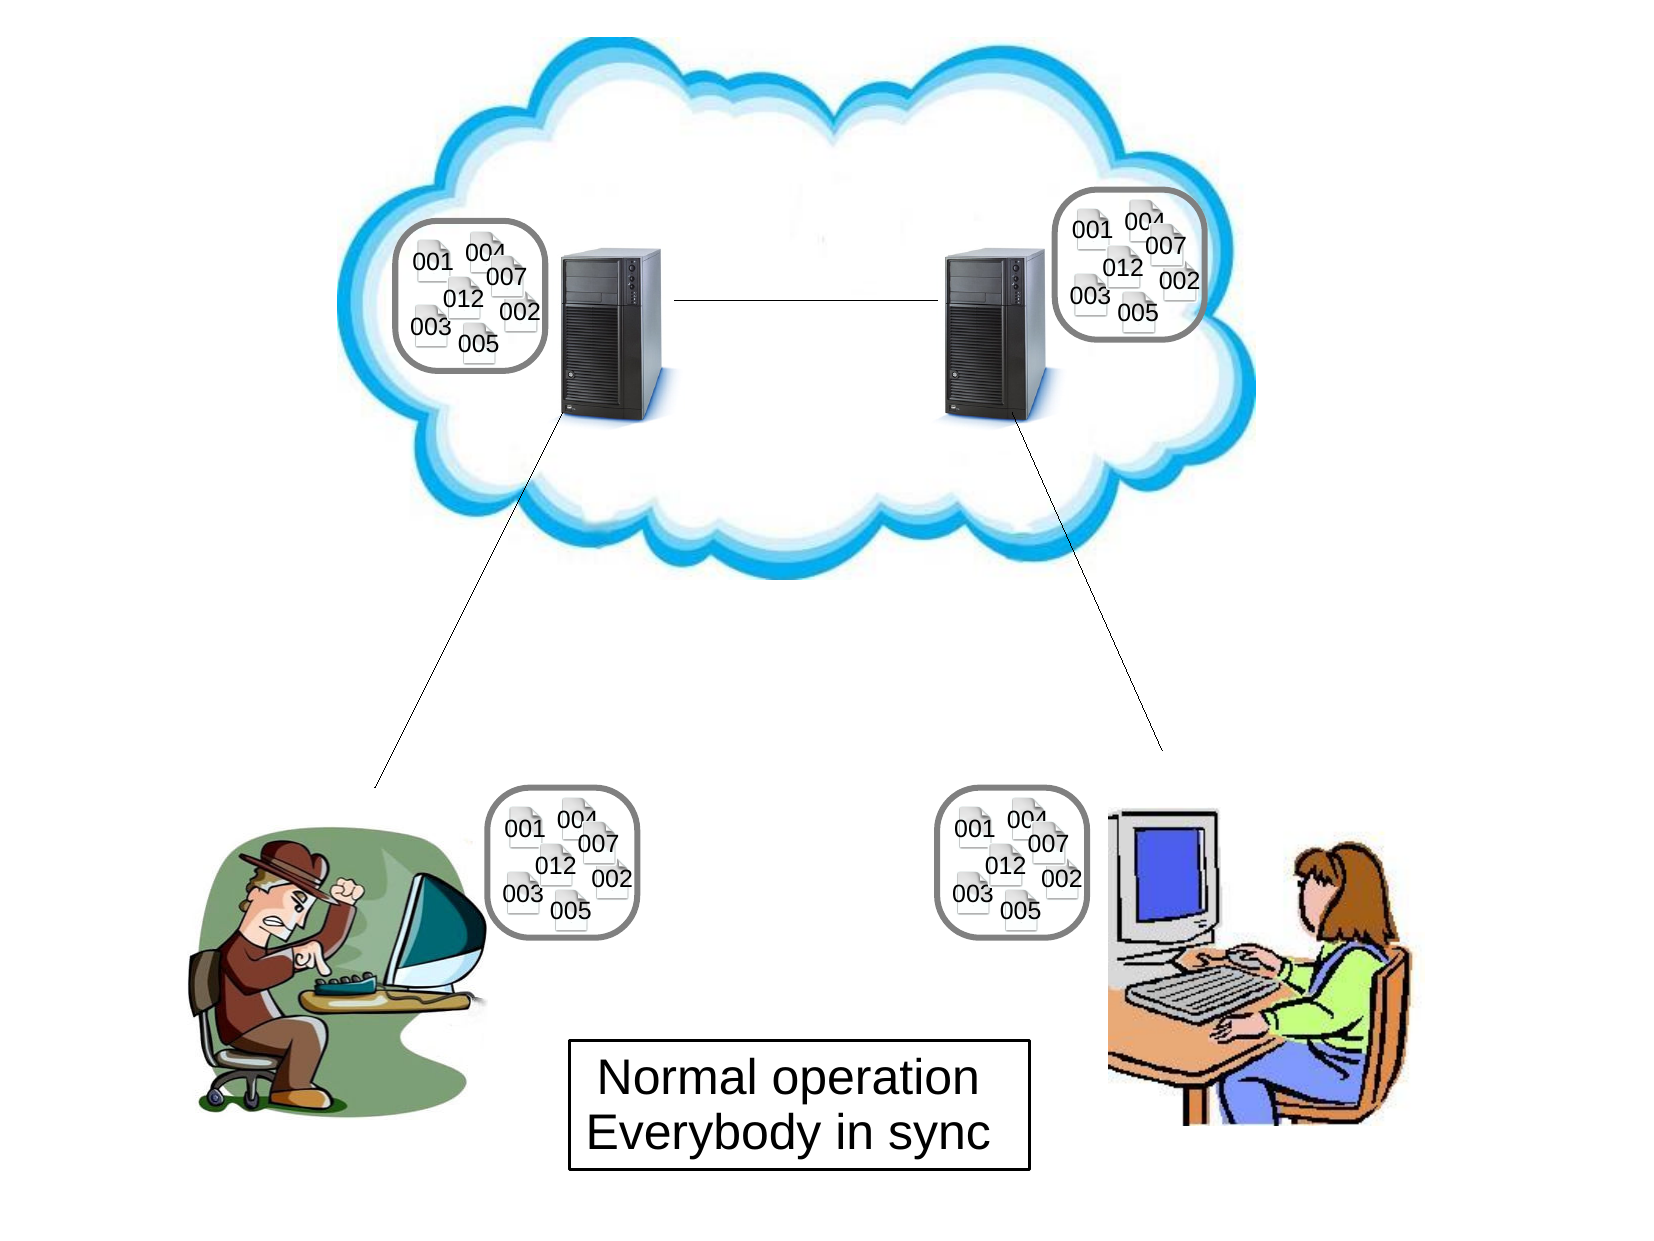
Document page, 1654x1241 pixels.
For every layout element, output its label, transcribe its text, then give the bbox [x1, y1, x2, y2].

picture [951, 797, 1084, 933]
picture [501, 797, 634, 933]
picture [1108, 807, 1425, 1126]
picture [187, 825, 488, 1120]
text_box Normal operation Everybody in sync [569, 1040, 1030, 1170]
picture [337, 37, 1256, 580]
